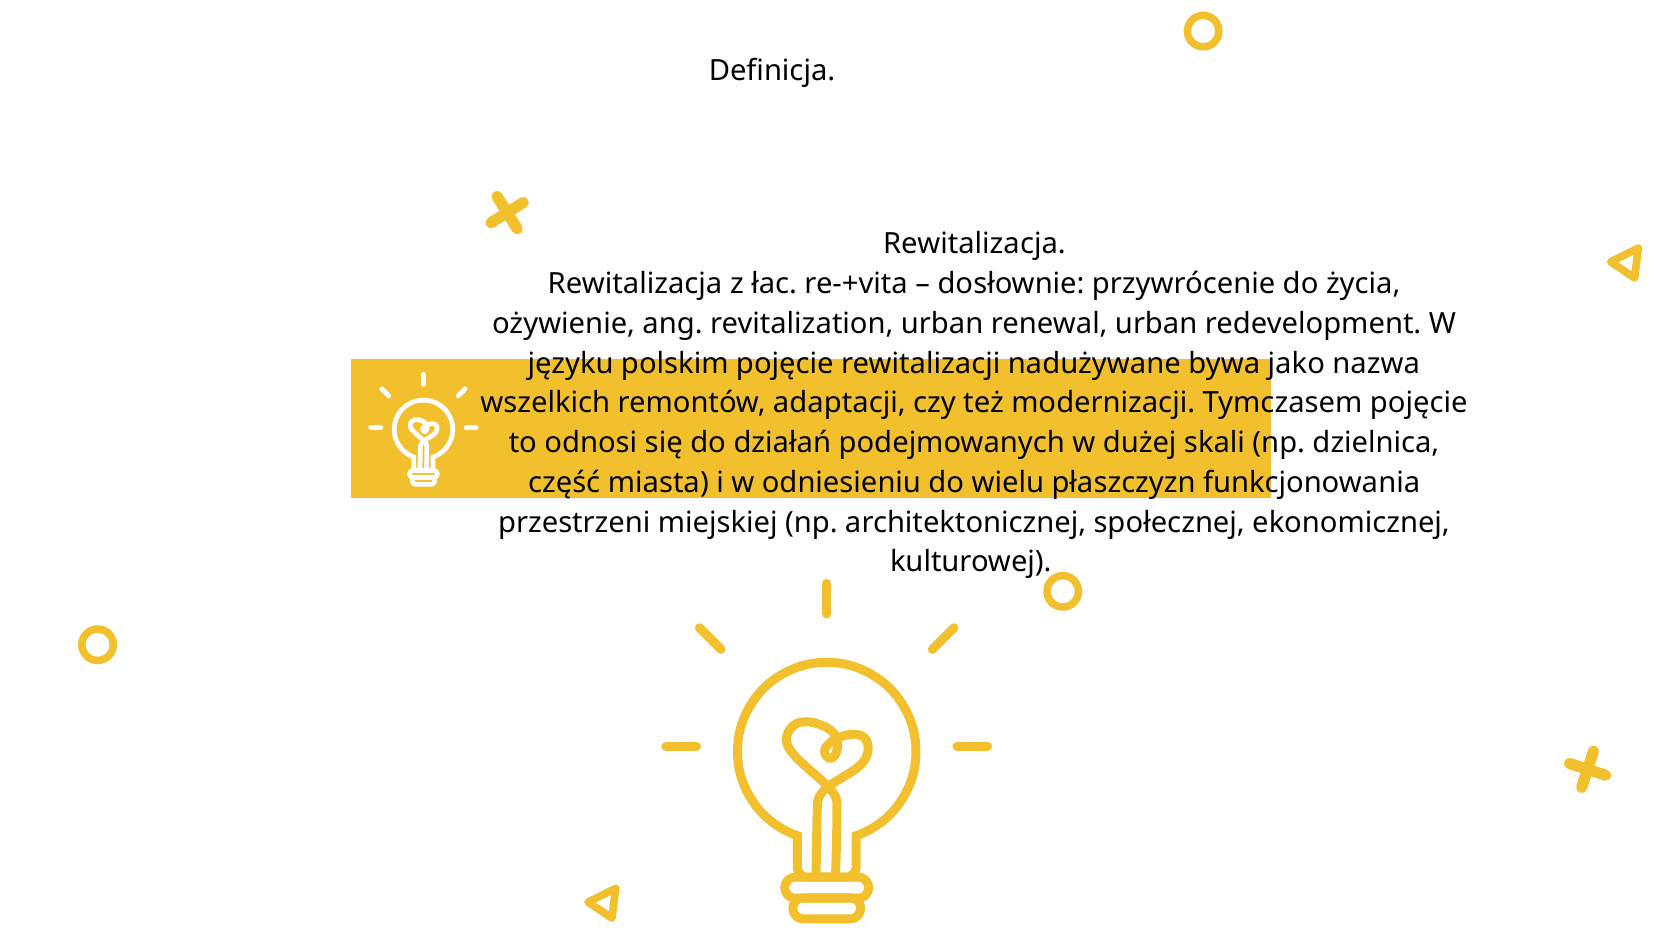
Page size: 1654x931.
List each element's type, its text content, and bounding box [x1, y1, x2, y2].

text_box Rewitalizacja. Rewitalizacja z łac. re-+vita – dosłownie: przywrócenie do życia, ożywienie, ang. revitalization, urban renewal, urban redevelopment. W języku polskim pojęcie rewitalizacji nadużywane bywa jako nazwa wszelkich remontów, adaptacji, czy też modernizacji. Tymczasem pojęcie to odnosi się do działań podejmowanych w dużej skali (np. dzielnica, część miasta) i w odniesieniu do wielu płaszczyzn funkcjonowania przestrzeni miejskiej (np. architektonicznej, społecznej, ekonomicznej, kulturowej). [472, 182, 1477, 621]
text_box Definicja. [708, 29, 1369, 110]
